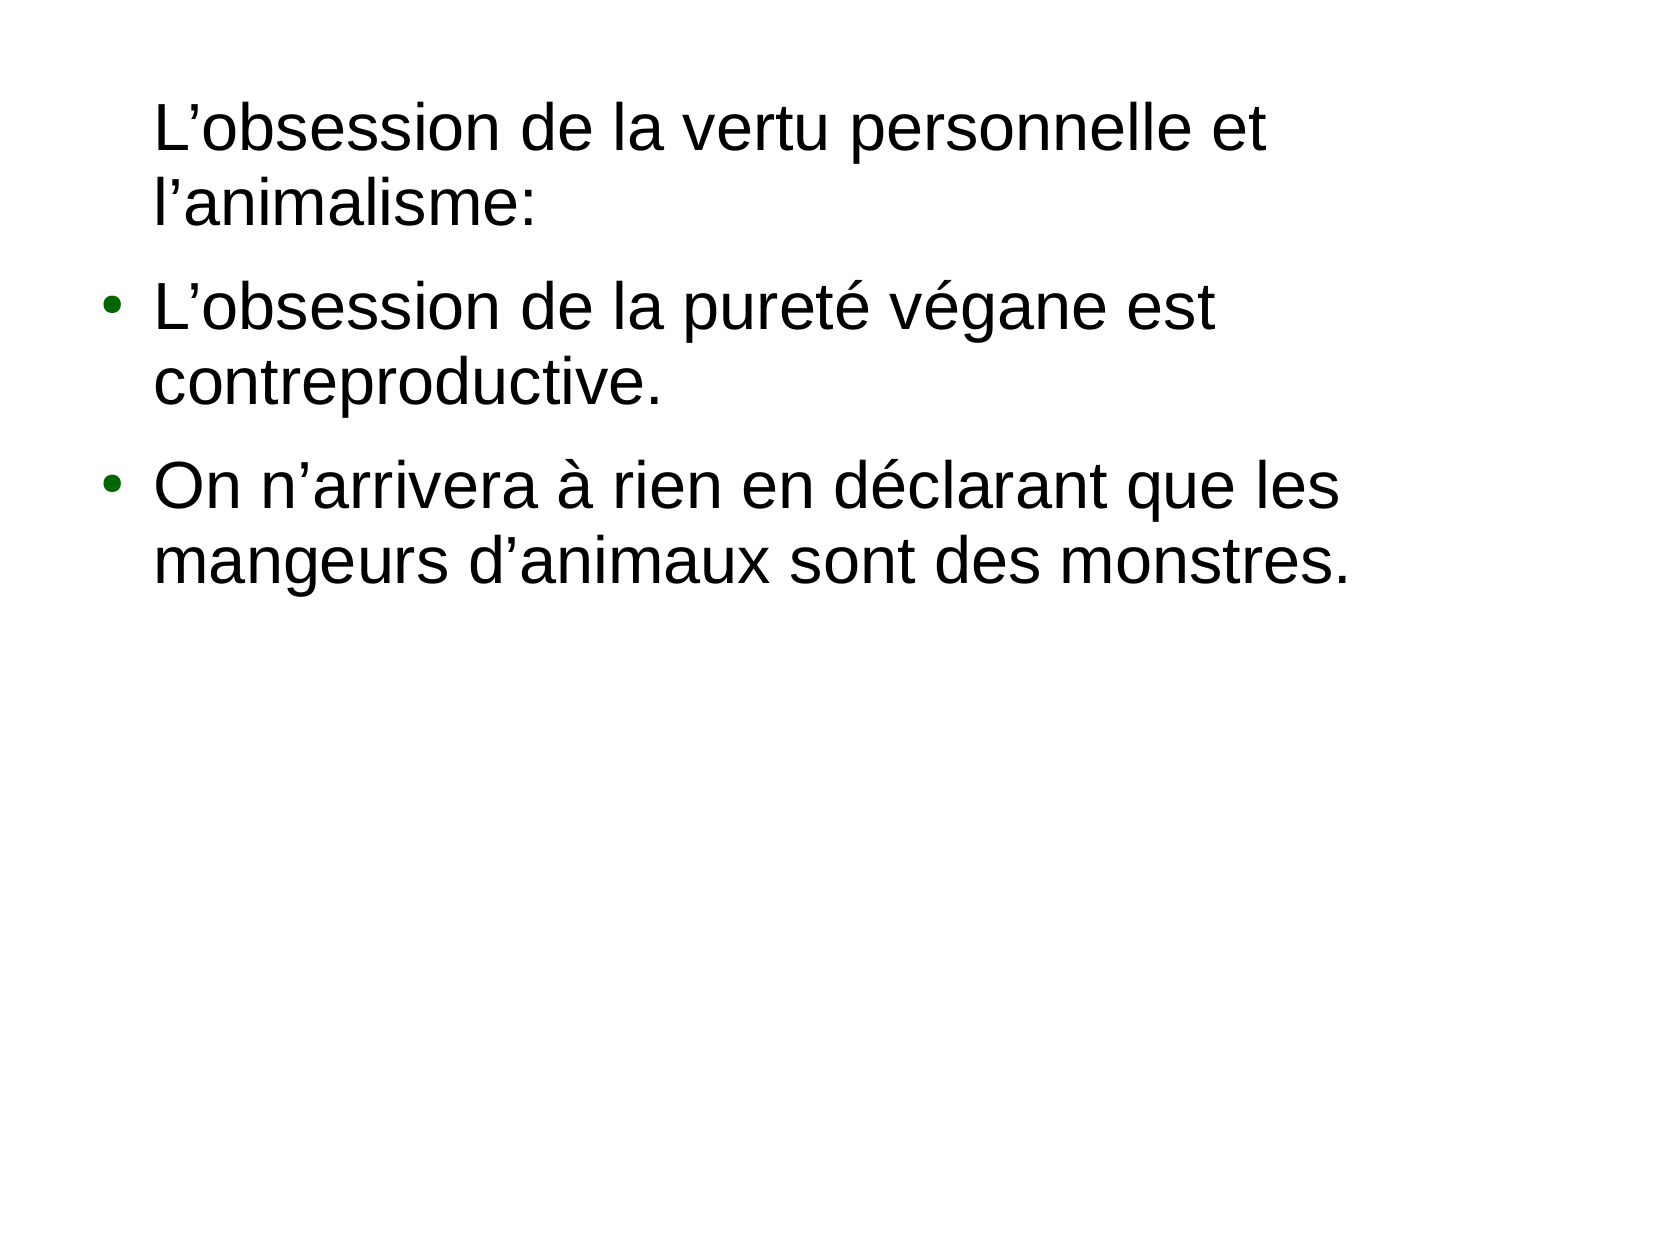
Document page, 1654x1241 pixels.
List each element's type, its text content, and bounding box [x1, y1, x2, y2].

list L’obsession de la vertu personnelle et l’animalisme: L’obsession de la pureté végane est contreproductive. On n’arrivera à rien en déclarant que les mangeurs d’animaux sont des monstres. [82, 90, 1571, 1141]
